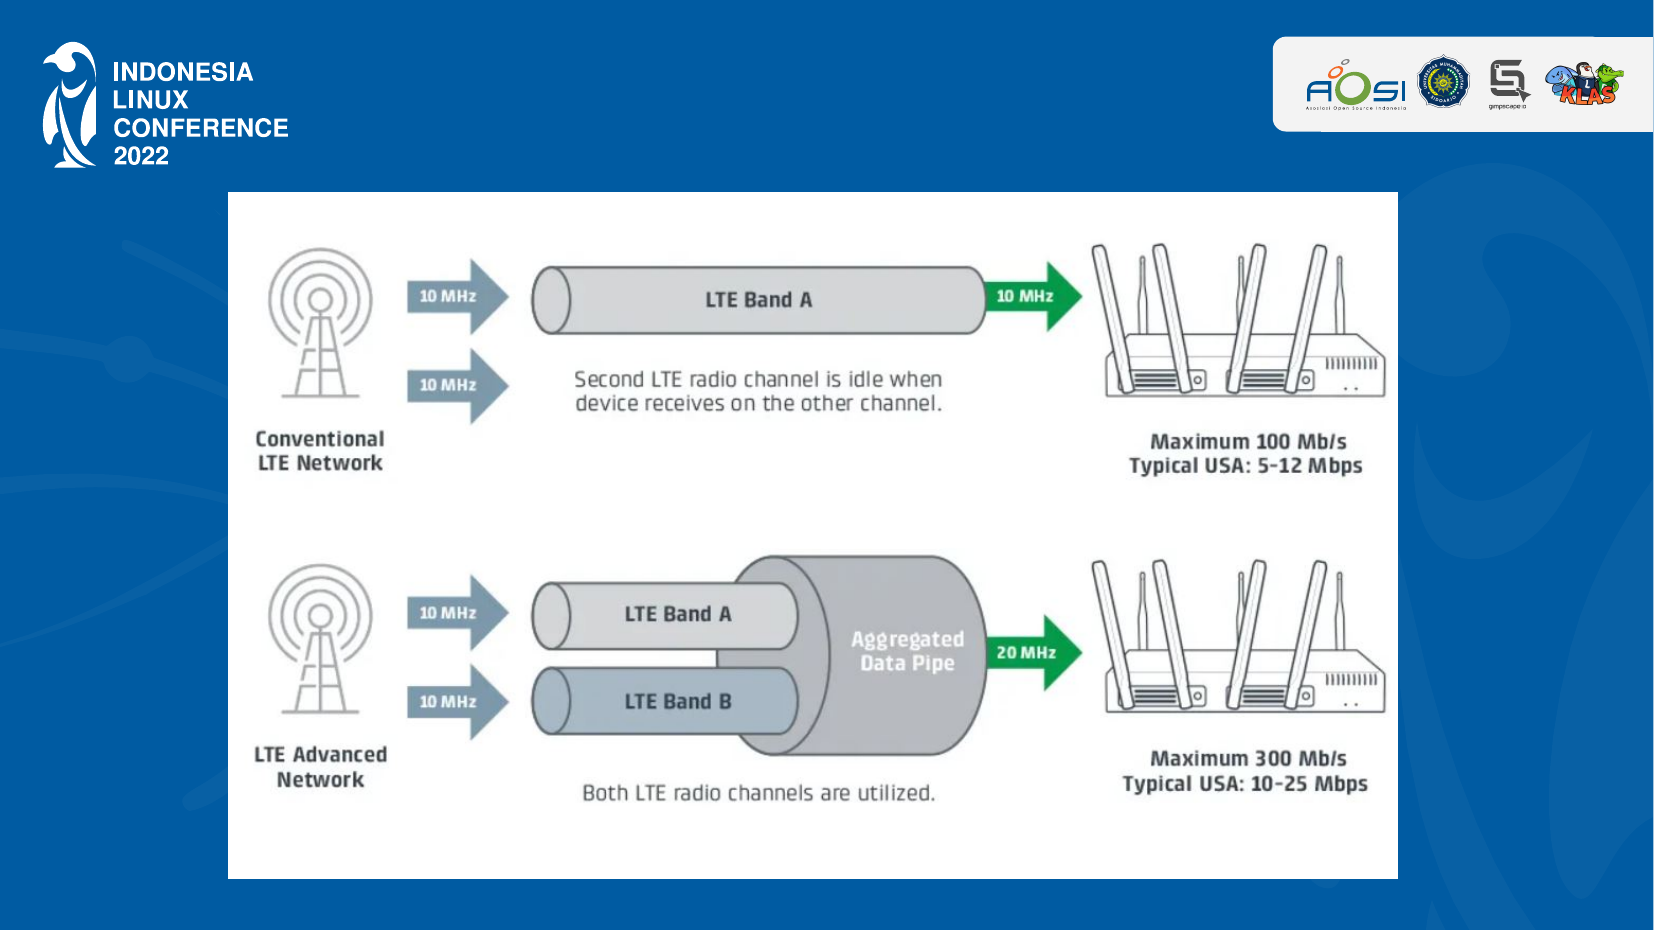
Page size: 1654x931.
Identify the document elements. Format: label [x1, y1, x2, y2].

picture [1416, 54, 1471, 108]
picture [228, 192, 1398, 879]
picture [1545, 62, 1624, 105]
